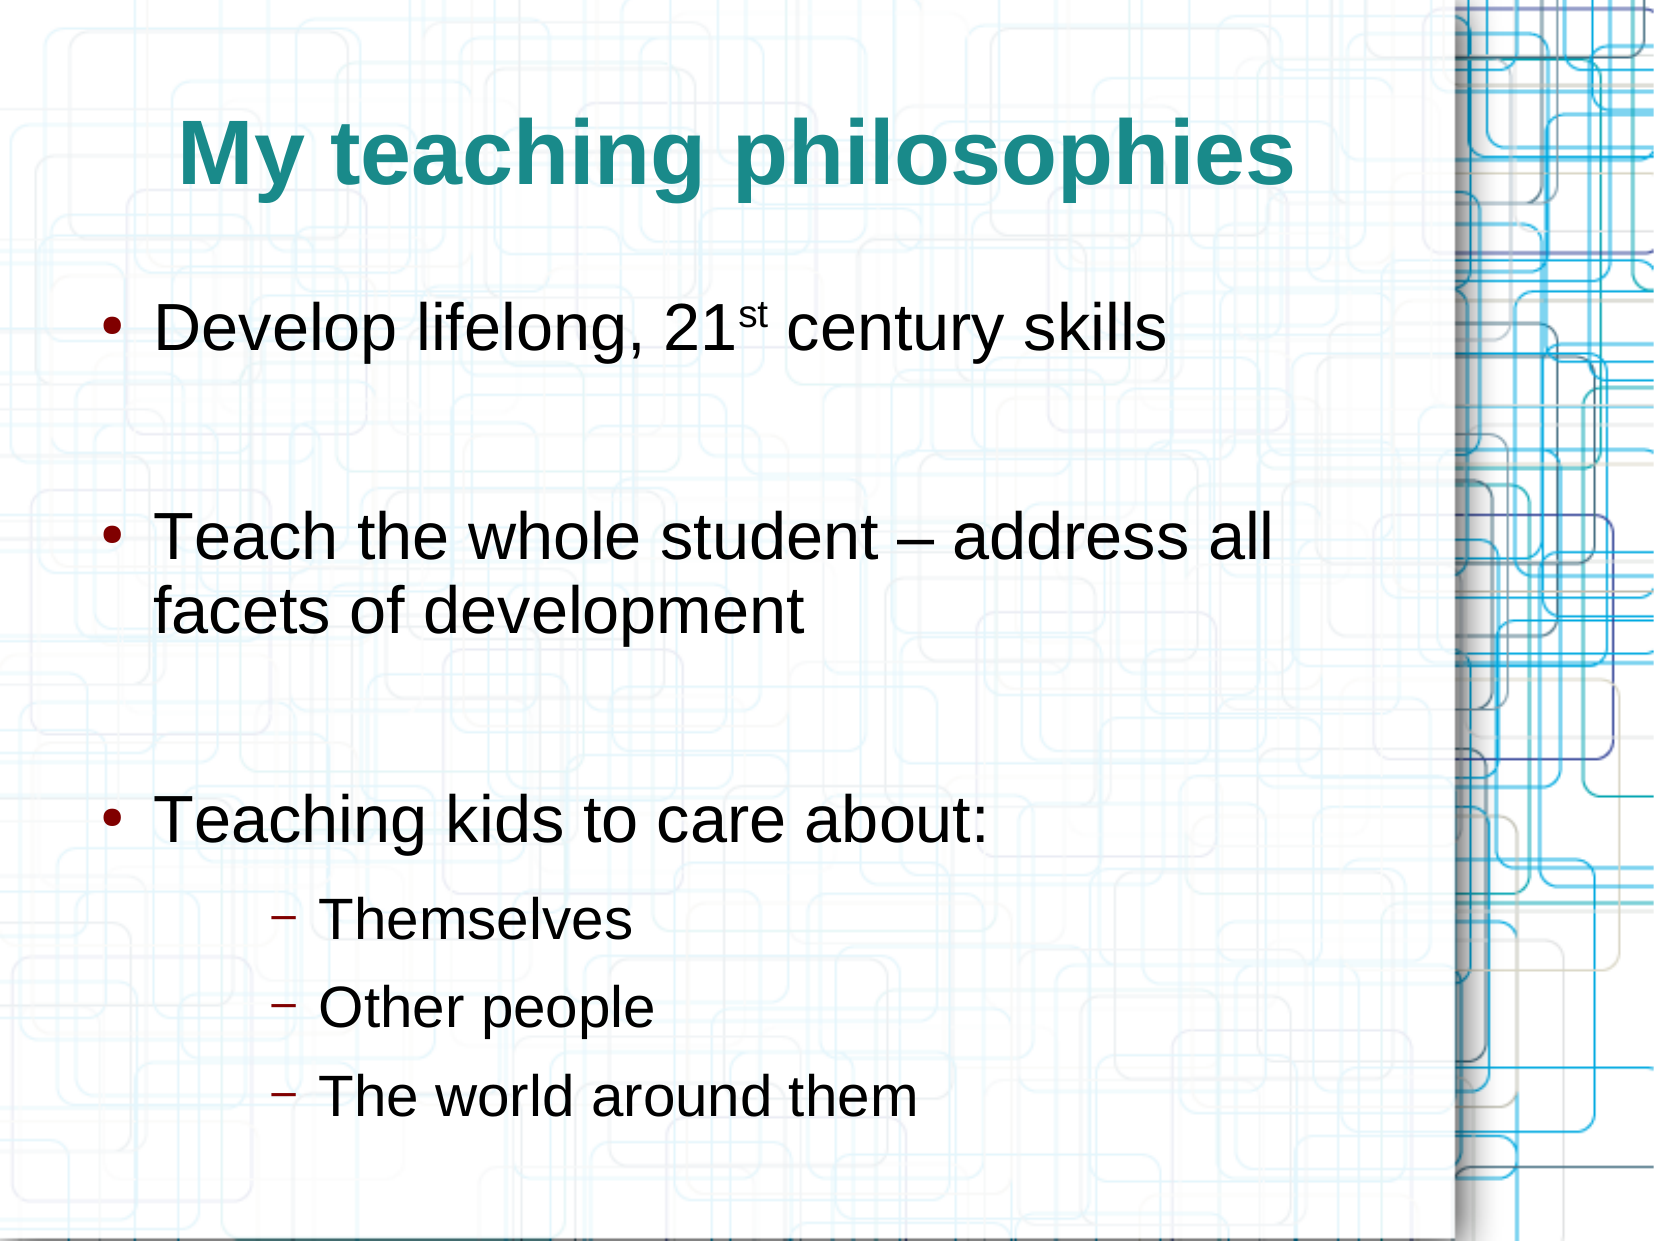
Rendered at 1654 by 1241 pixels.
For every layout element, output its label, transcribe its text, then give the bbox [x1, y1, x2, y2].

title My teaching philosophies [59, 49, 1418, 257]
list Develop lifelong, 21st century skills Teach the whole student – address all facets of development Teaching kids to care about: Themselves Other people The world around them [82, 290, 1418, 1130]
picture [0, 0, 1654, 1241]
